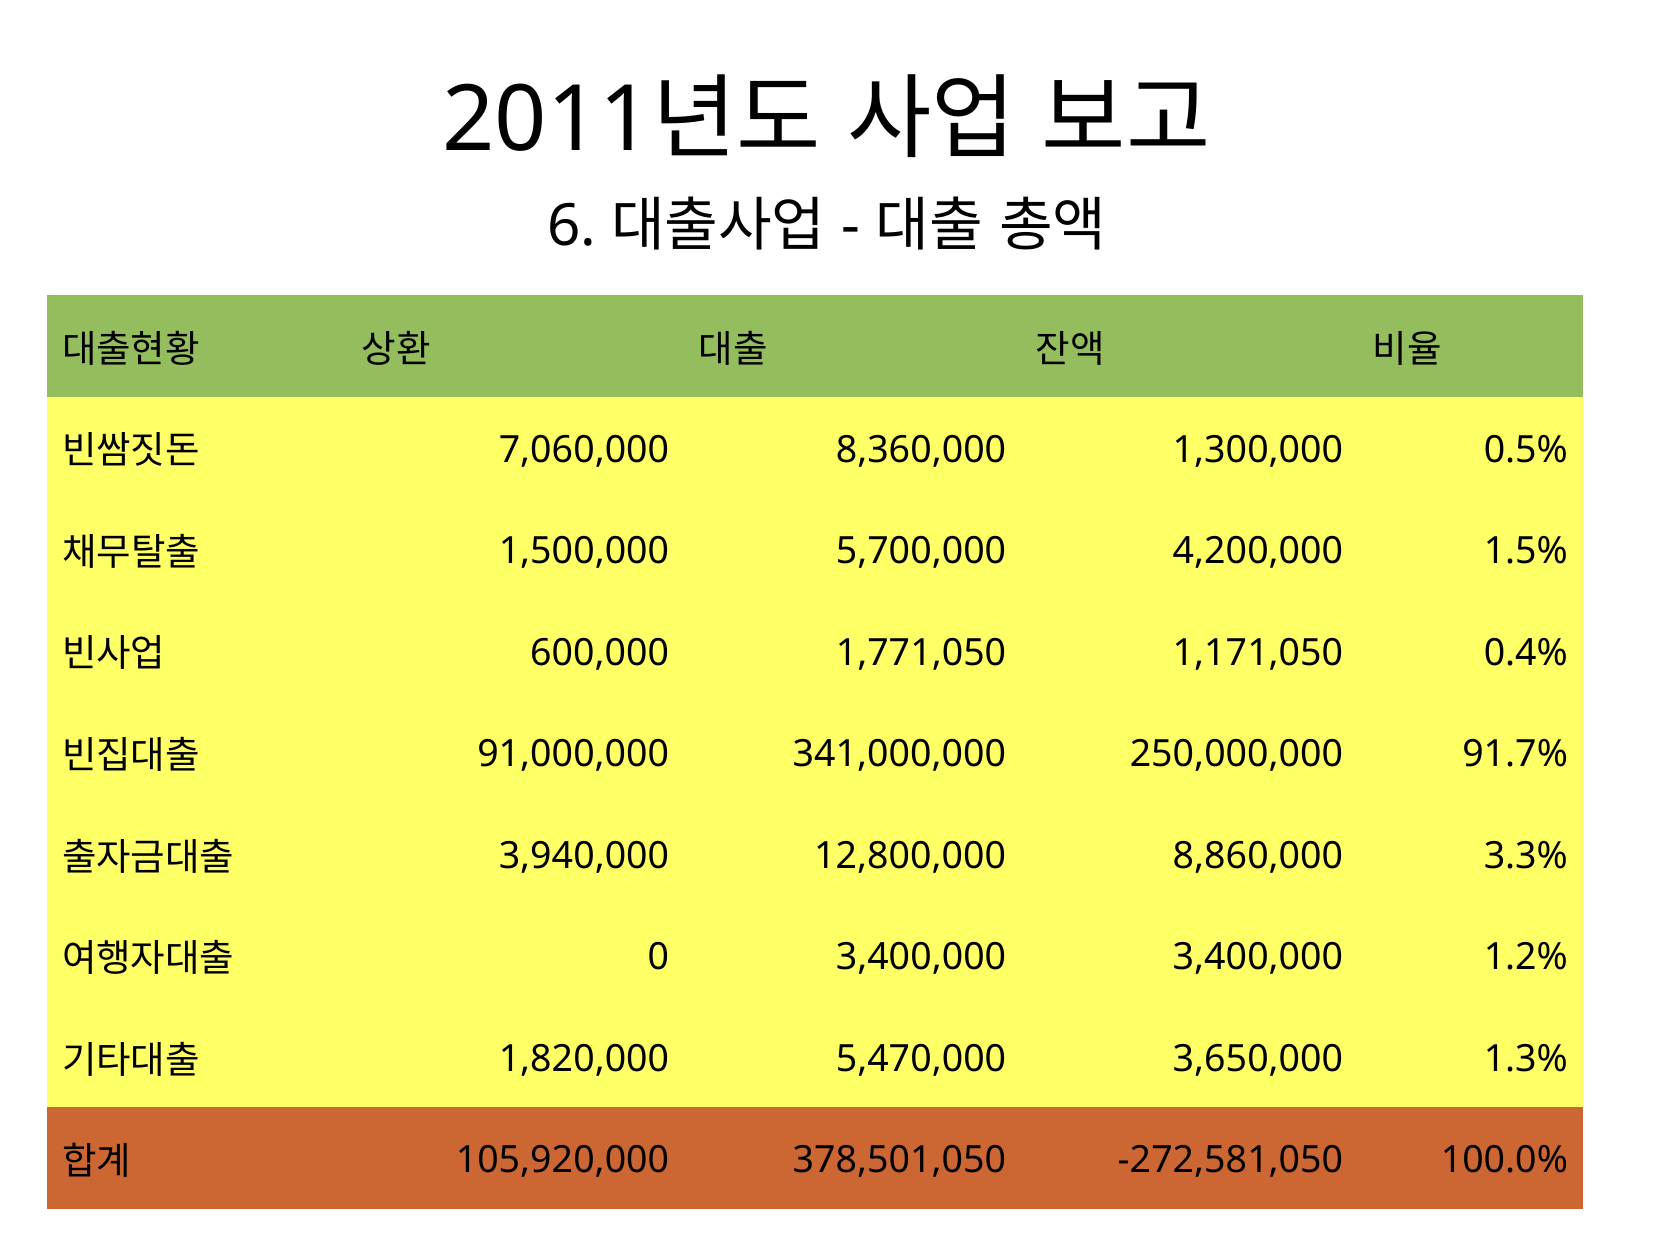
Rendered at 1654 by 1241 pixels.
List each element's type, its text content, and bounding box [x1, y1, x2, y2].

table_cell 1.3% [1358, 1006, 1583, 1107]
title 2011년도 사업 보고 6. 대출사업 - 대출 총액 [82, 49, 1571, 257]
table_cell 출자금대출 [47, 803, 347, 904]
table_cell 빈사업 [47, 600, 347, 701]
table_cell 91,000,000 [347, 701, 684, 803]
table_cell 채무탈출 [47, 498, 347, 600]
table_cell 250,000,000 [1021, 701, 1358, 803]
table_cell 1,171,050 [1021, 600, 1358, 701]
table_cell 105,920,000 [347, 1107, 684, 1209]
table_cell 100.0% [1358, 1107, 1583, 1209]
table_cell 빈집대출 [47, 701, 347, 803]
table_cell 91.7% [1358, 701, 1583, 803]
table_cell 4,200,000 [1021, 498, 1358, 600]
table_cell 1.5% [1358, 498, 1583, 600]
table_cell 1,820,000 [347, 1006, 684, 1107]
table_cell 8,860,000 [1021, 803, 1358, 904]
table_cell 0 [347, 904, 684, 1006]
table_cell -272,581,050 [1021, 1107, 1358, 1209]
table_cell 3,940,000 [347, 803, 684, 904]
table_header 잔액 [1021, 295, 1358, 397]
table_cell 여행자대출 [47, 904, 347, 1006]
table_cell 5,470,000 [684, 1006, 1021, 1107]
table_cell 합계 [47, 1107, 347, 1209]
table_header 비율 [1358, 295, 1583, 397]
table_header 대출 [684, 295, 1021, 397]
table_cell 기타대출 [47, 1006, 347, 1107]
table_header 대출현황 [47, 295, 347, 397]
table_cell 3.3% [1358, 803, 1583, 904]
table_cell 8,360,000 [684, 397, 1021, 498]
table_cell 5,700,000 [684, 498, 1021, 600]
table_cell 3,400,000 [684, 904, 1021, 1006]
table_cell 12,800,000 [684, 803, 1021, 904]
table_cell 341,000,000 [684, 701, 1021, 803]
table_cell 1,500,000 [347, 498, 684, 600]
table_cell 0.4% [1358, 600, 1583, 701]
table_cell 1,771,050 [684, 600, 1021, 701]
table_cell 600,000 [347, 600, 684, 701]
table_cell 3,650,000 [1021, 1006, 1358, 1107]
table_cell 378,501,050 [684, 1107, 1021, 1209]
table_cell 7,060,000 [347, 397, 684, 498]
table_cell 0.5% [1358, 397, 1583, 498]
table_cell 1,300,000 [1021, 397, 1358, 498]
table_cell 3,400,000 [1021, 904, 1358, 1006]
table_cell 1.2% [1358, 904, 1583, 1006]
table_cell 빈쌈짓돈 [47, 397, 347, 498]
table_header 상환 [347, 295, 684, 397]
